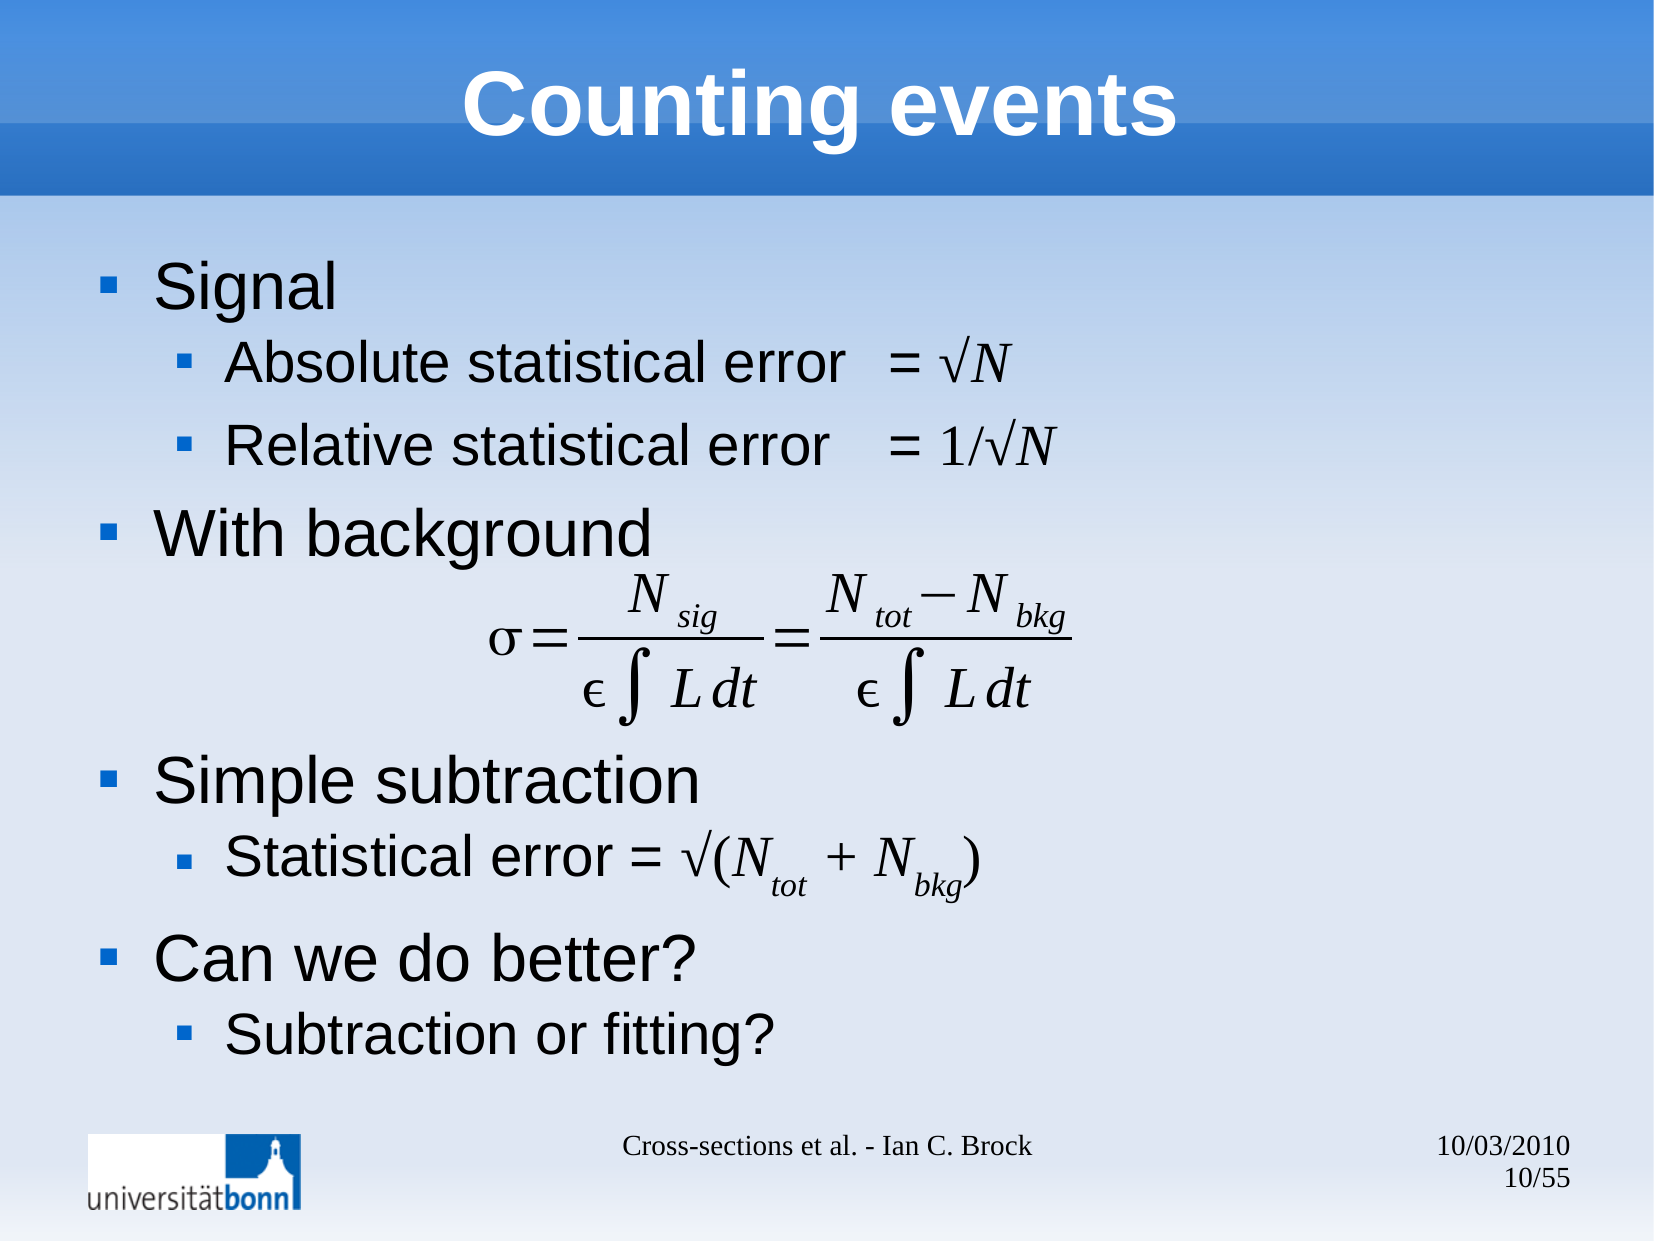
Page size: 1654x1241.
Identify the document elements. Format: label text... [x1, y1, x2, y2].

picture [0, 0, 1654, 1241]
list Signal Absolute statistical error = √N Relative statistical error = 1/√N With background Simple subtraction Statistical error = √(Ntot + Nbkg) Can we do better? Subtraction or fitting? [82, 248, 1571, 1068]
title Counting events [76, 0, 1565, 208]
chart [480, 561, 1081, 731]
